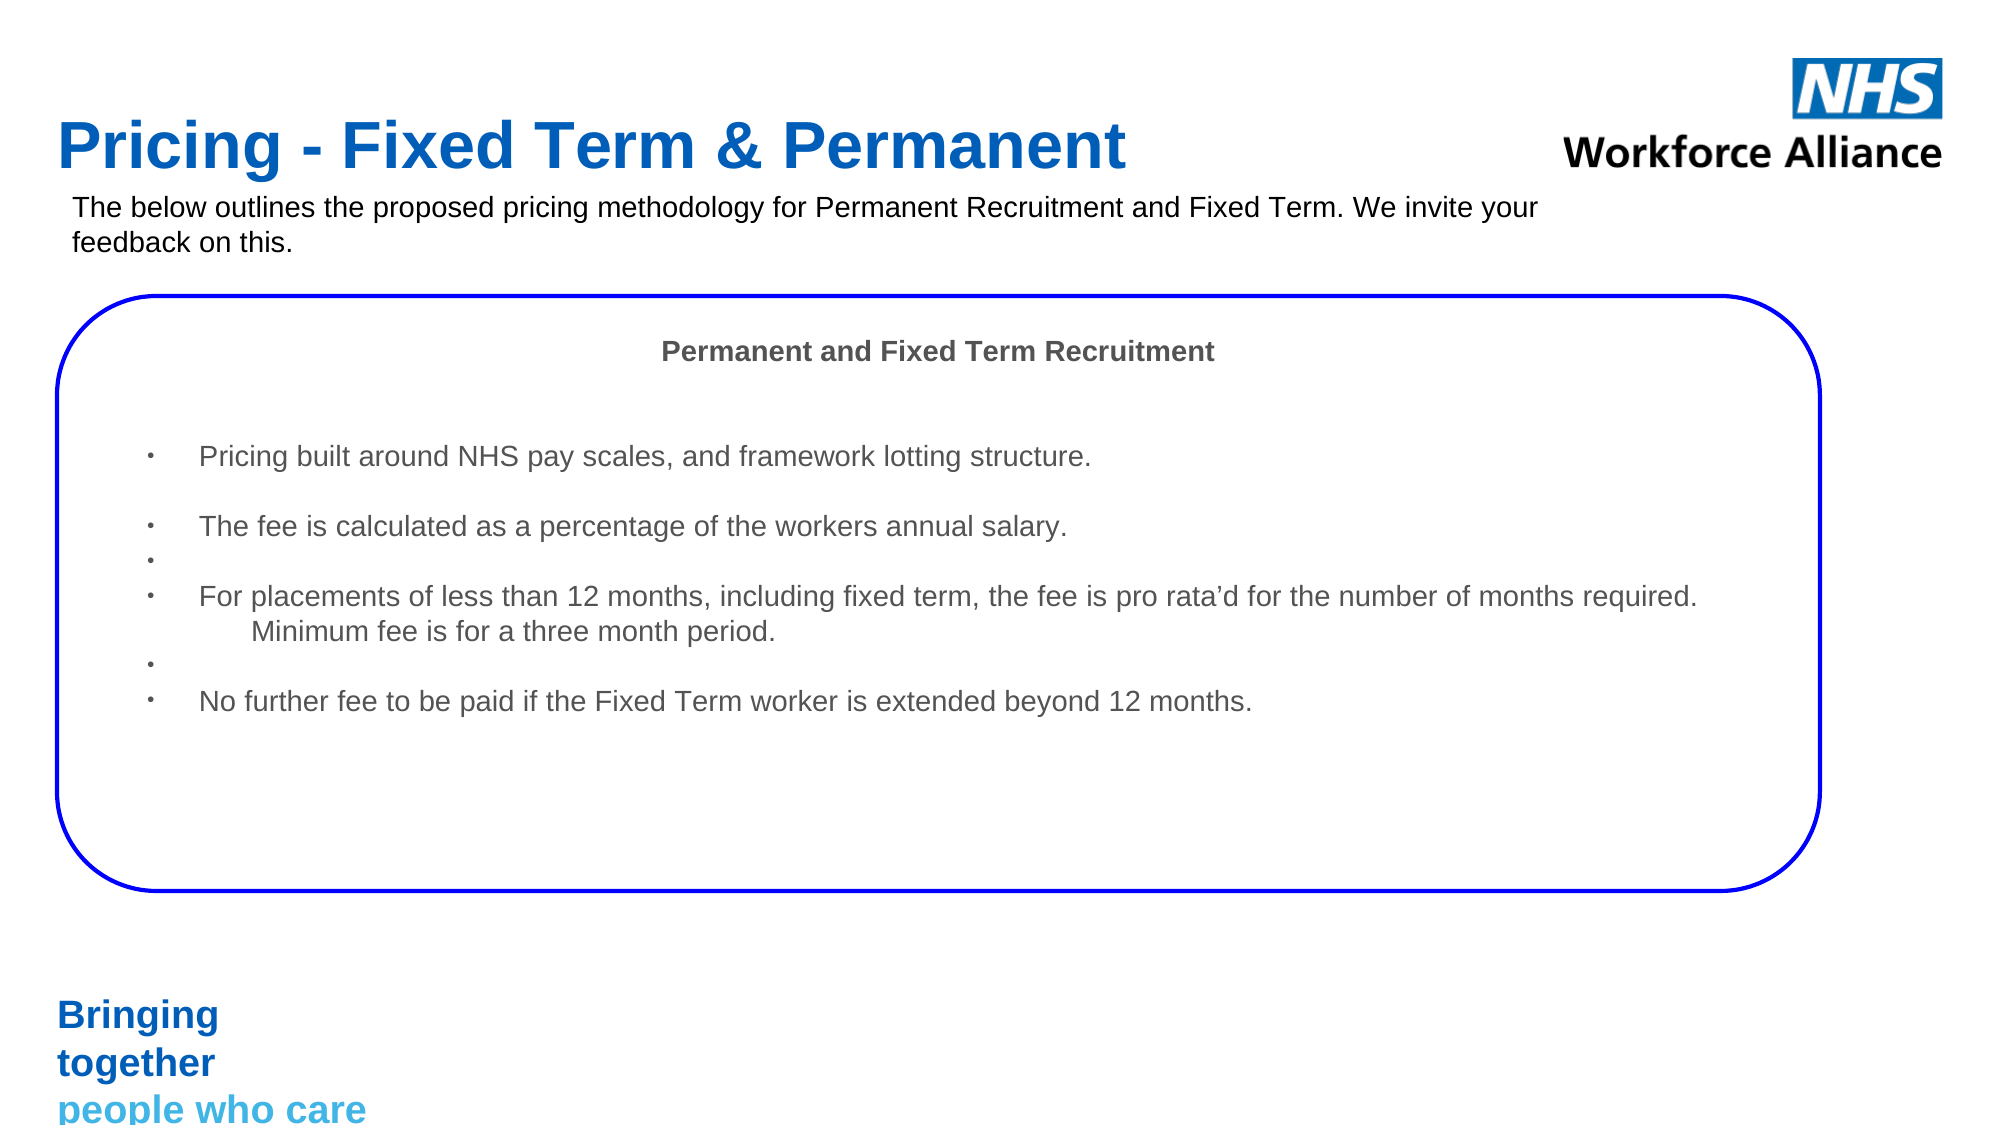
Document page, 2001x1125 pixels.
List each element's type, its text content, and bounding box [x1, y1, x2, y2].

text_box Bringing together people who care [56, 989, 382, 1069]
picture [1563, 59, 1943, 168]
text_box The below outlines the proposed pricing methodology for Permanent Recruitment and Fixed Term. We invite your feedback on this. [56, 173, 1659, 275]
text_box Permanent and Fixed Term Recruitment Pricing built around NHS pay scales, and framework lotting structure. The fee is calculated as a percentage of the workers annual salary. For placements of less than 12 months, including fixed term, the fee is pro rata’d for the number of months required. Minimum fee is for a three month period. No further fee to be paid if the Fixed Term worker is extended beyond 12 months. [56, 295, 1820, 892]
title Pricing - Fixed Term & Permanent [56, 90, 1556, 173]
